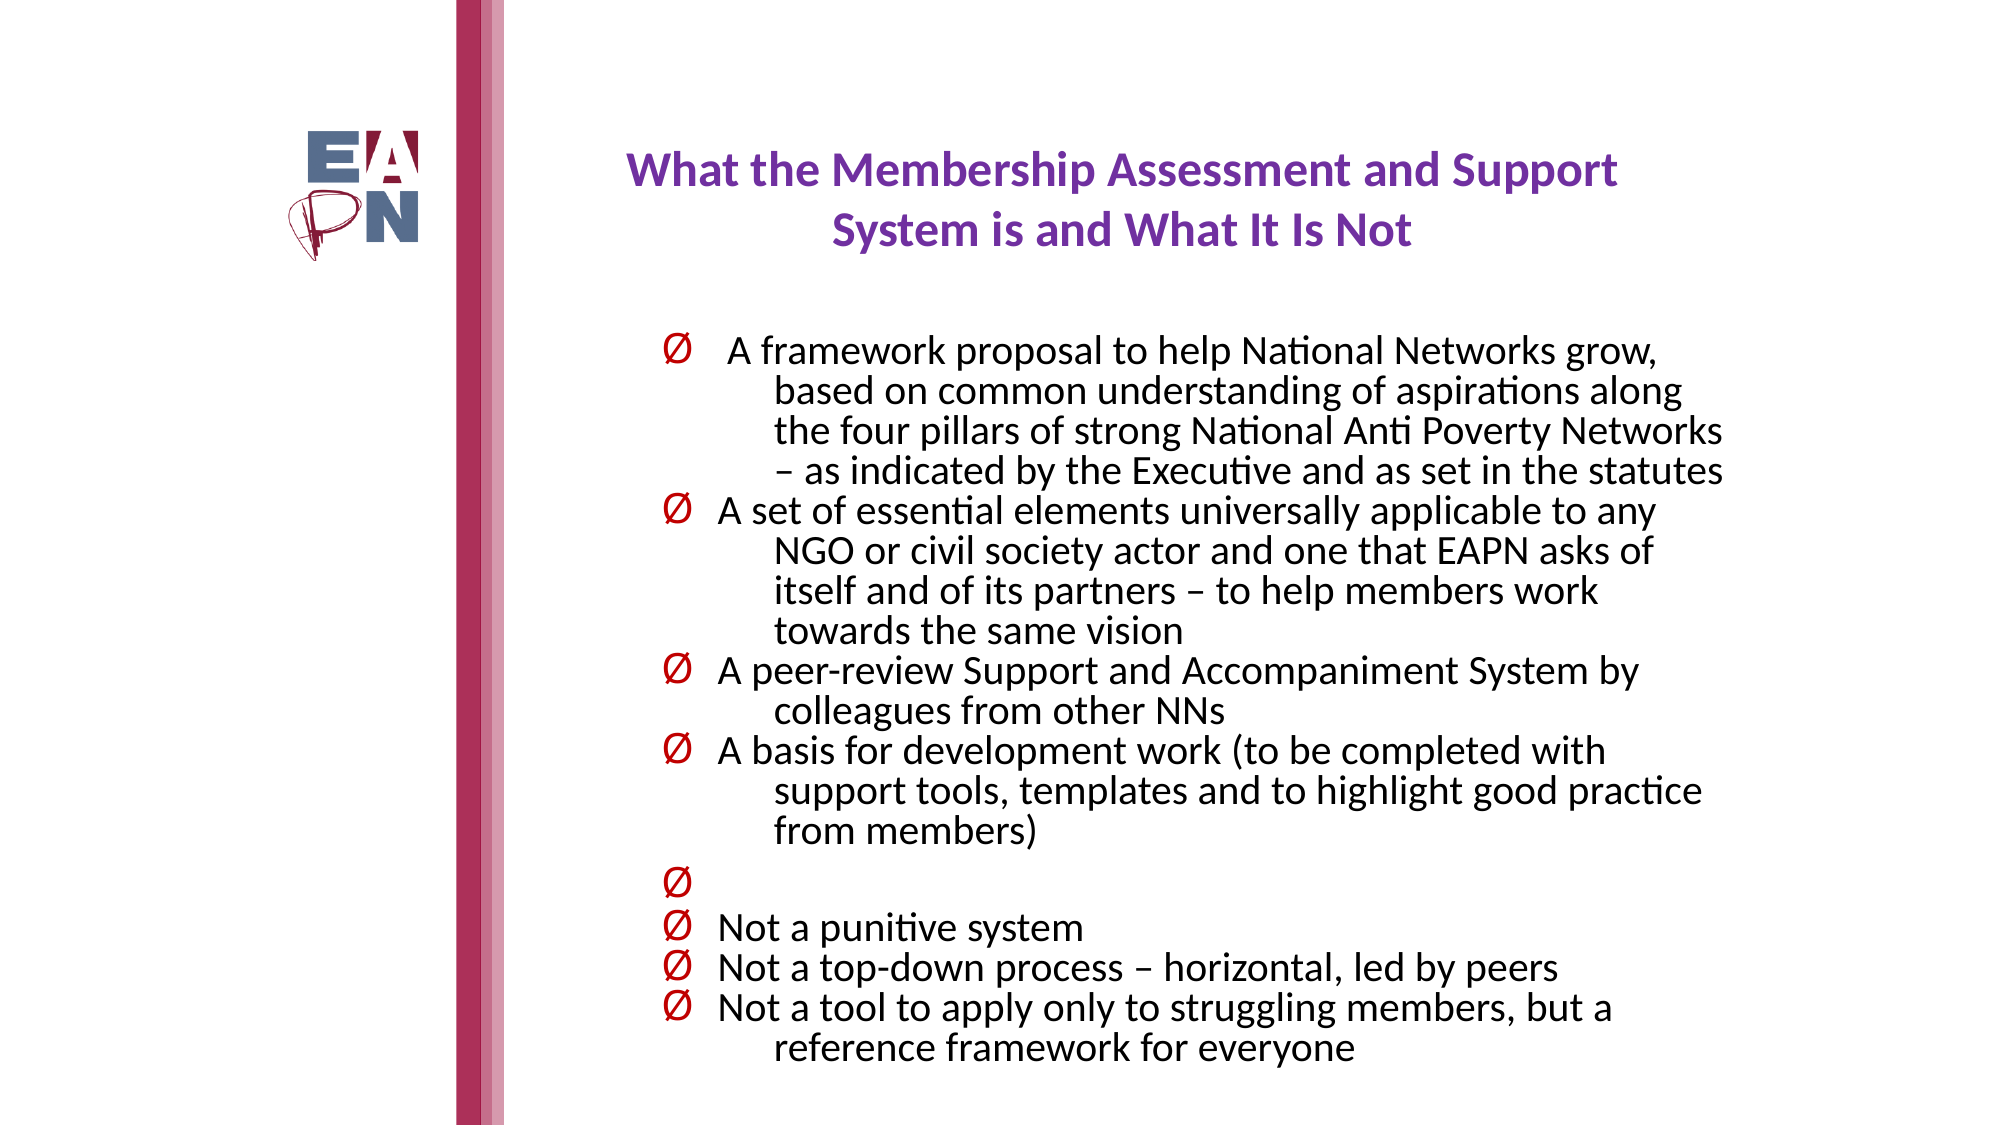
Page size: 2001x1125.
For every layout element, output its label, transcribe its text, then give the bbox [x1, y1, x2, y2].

text_box [456, 0, 504, 1125]
picture [280, 125, 435, 261]
text_box What the Membership Assessment and Support System is and What It Is Not [574, 128, 1671, 264]
text_box A framework proposal to help National Networks grow, based on common understanding of aspirations along the four pillars of strong National Anti Poverty Networks – as indicated by the Executive and as set in the statutes A set of essential elements universally applicable to any NGO or civil society actor and one that EAPN asks of itself and of its partners – to help members work towards the same vision A peer-review Support and Accompaniment System by colleagues from other NNs A basis for development work (to be completed with support tools, templates and to highlight good practice from members) Not a punitive system Not a top-down process – horizontal, led by peers Not a tool to apply only to struggling members, but a reference framework for everyone [646, 325, 1750, 1065]
